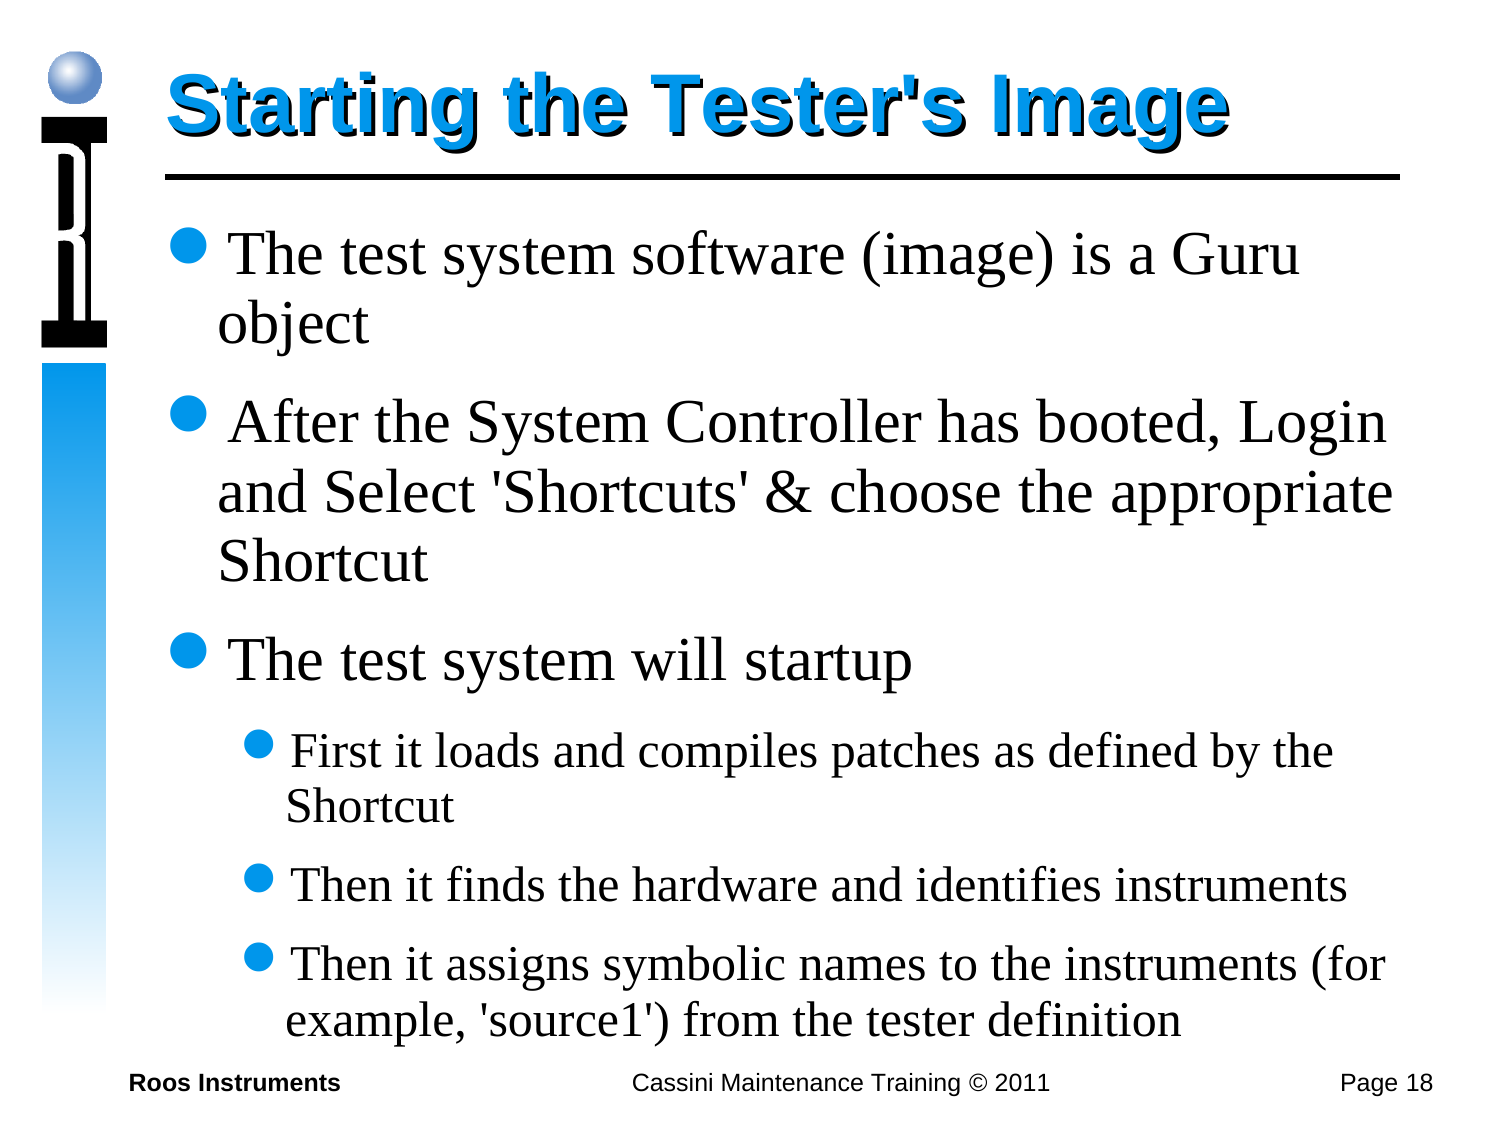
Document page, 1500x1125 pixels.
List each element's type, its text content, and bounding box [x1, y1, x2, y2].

list The test system software (image) is a Guru object After the System Controller has booted, Login and Select 'Shortcuts' & choose the appropriate Shortcut The test system will startup First it loads and compiles patches as defined by the Shortcut Then it finds the hardware and identifies instruments Then it assigns symbolic names to the instruments (for example, 'source1') from the tester definition [165, 218, 1408, 1057]
title Starting the Tester's Image [165, 45, 1411, 151]
